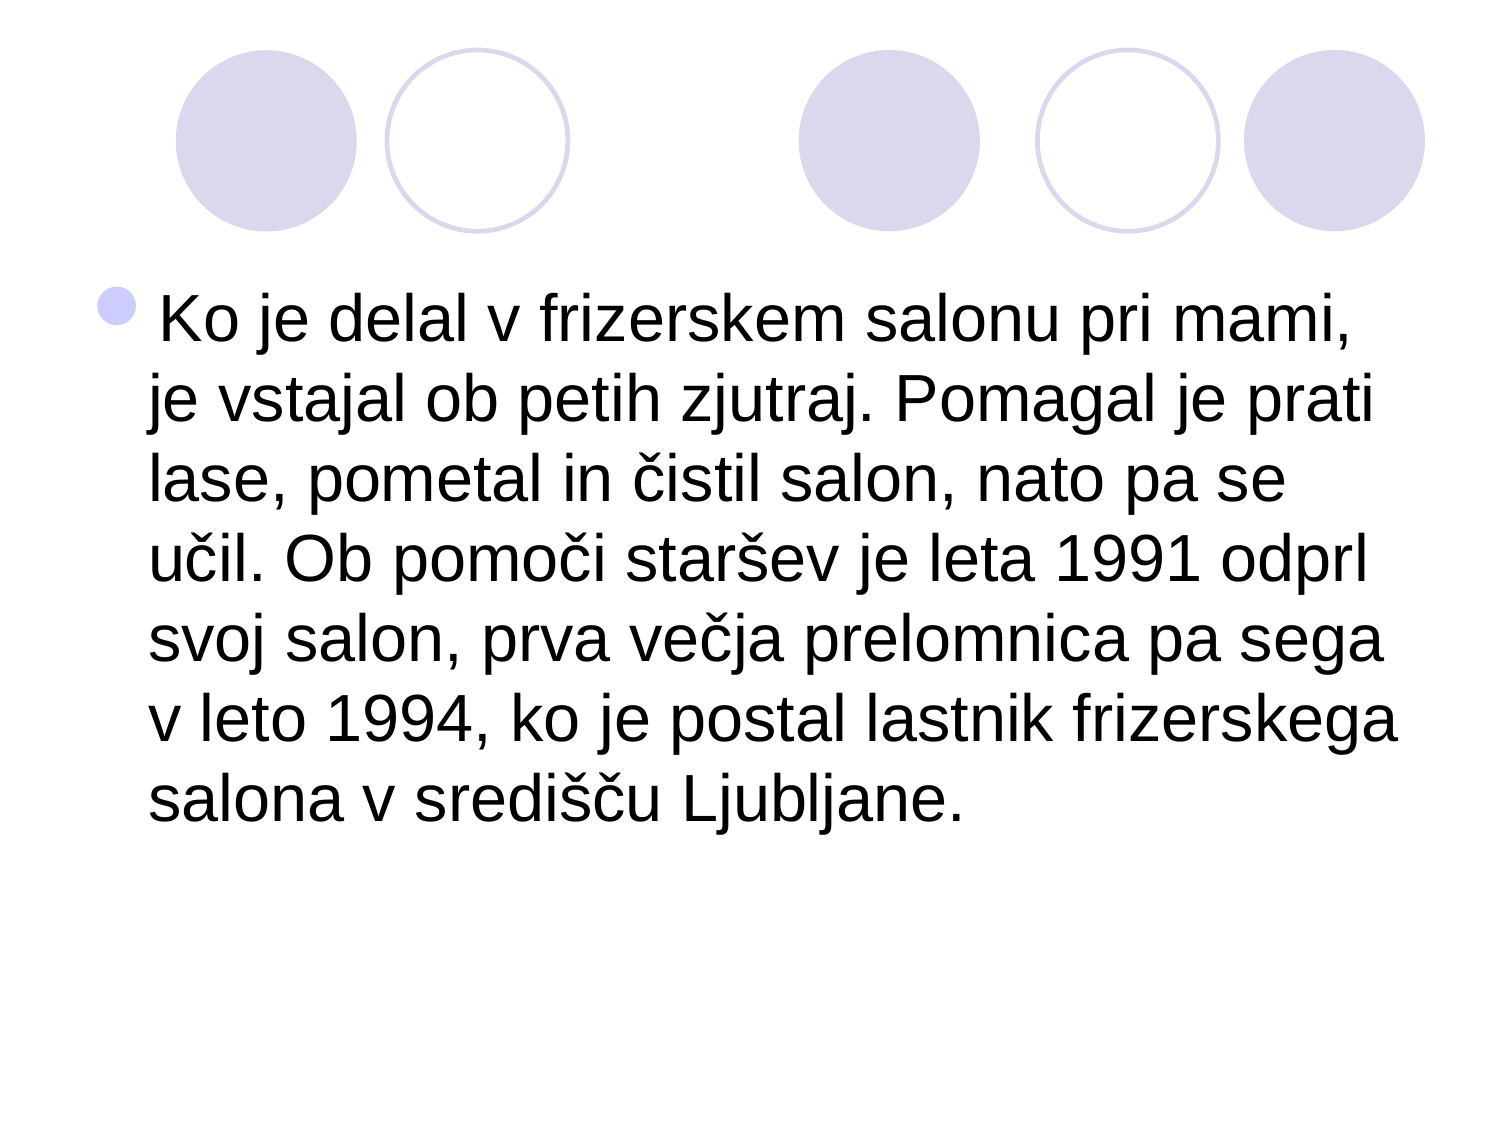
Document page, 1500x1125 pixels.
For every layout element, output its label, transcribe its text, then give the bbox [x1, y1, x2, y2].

list Ko je delal v frizerskem salonu pri mami, je vstajal ob petih zjutraj. Pomagal je prati lase, pometal in čistil salon, nato pa se učil. Ob pomoči staršev je leta 1991 odprl svoj salon, prva večja prelomnica pa sega v leto 1994, ko je postal lastnik frizerskega salona v središču Ljubljane. [76, 267, 1427, 1011]
